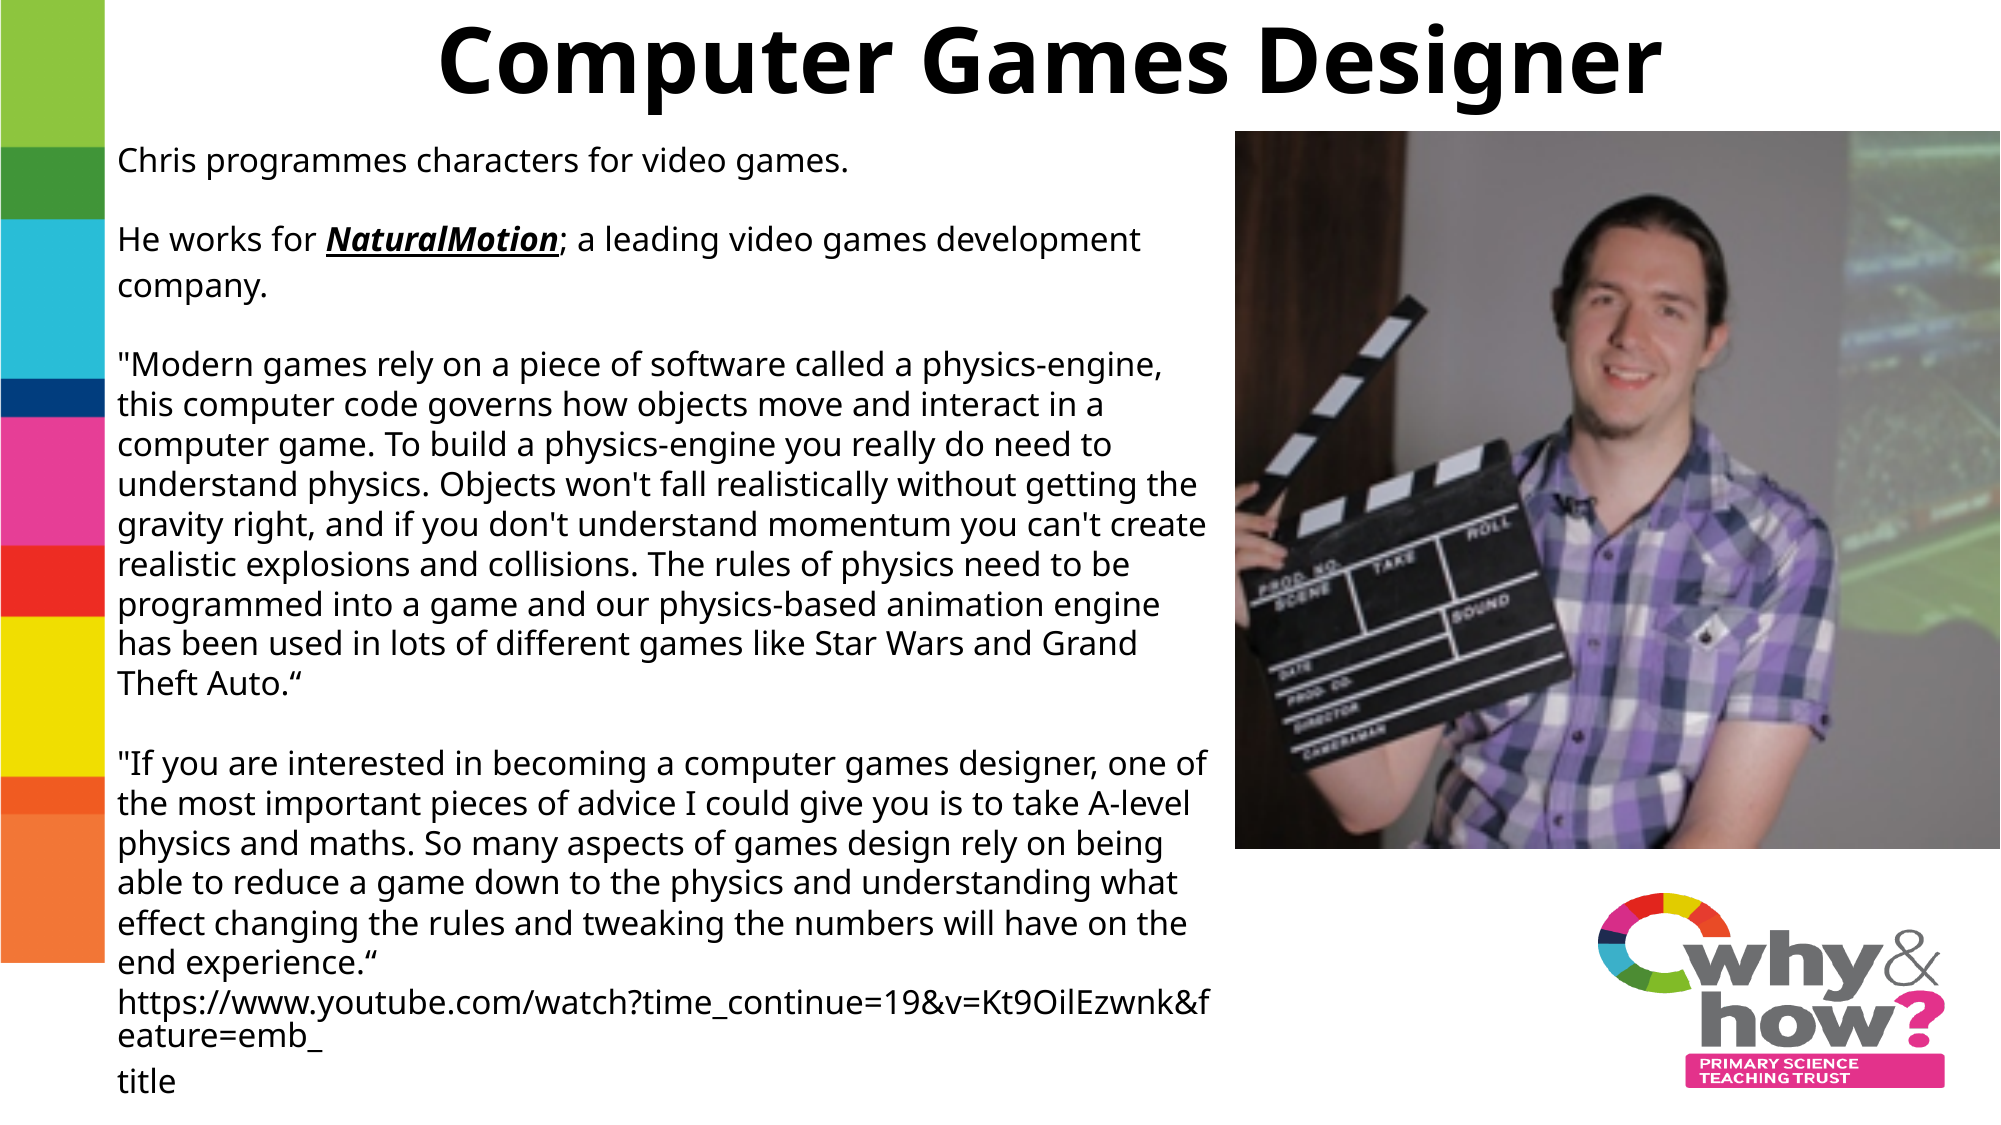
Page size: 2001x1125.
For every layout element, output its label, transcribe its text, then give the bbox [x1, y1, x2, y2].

picture [1235, 131, 2000, 849]
text_box Chris programmes characters for video games. He works for NaturalMotion; a leading video games development company. "Modern games rely on a piece of software called a physics-engine, this computer code governs how objects move and interact in a computer game. To build a physics-engine you really do need to understand physics. Objects won't fall realistically without getting the gravity right, and if you don't understand momentum you can't create realistic explosions and collisions. The rules of physics need to be programmed into a game and our physics-based animation engine has been used in lots of different games like Star Wars and Grand Theft Auto.“ "If you are interested in becoming a computer games designer, one of the most important pieces of advice I could give you is to take A-level physics and maths. So many aspects of games design rely on being able to reduce a game down to the physics and understanding what effect changing the rules and tweaking the numbers will have on the end experience.“ https://www.youtube.com/watch?time_continue=19&v=Kt9OilEzwnk&feature=emb_title [102, 131, 1236, 1125]
text_box Computer Games Designer [102, 33, 2000, 131]
